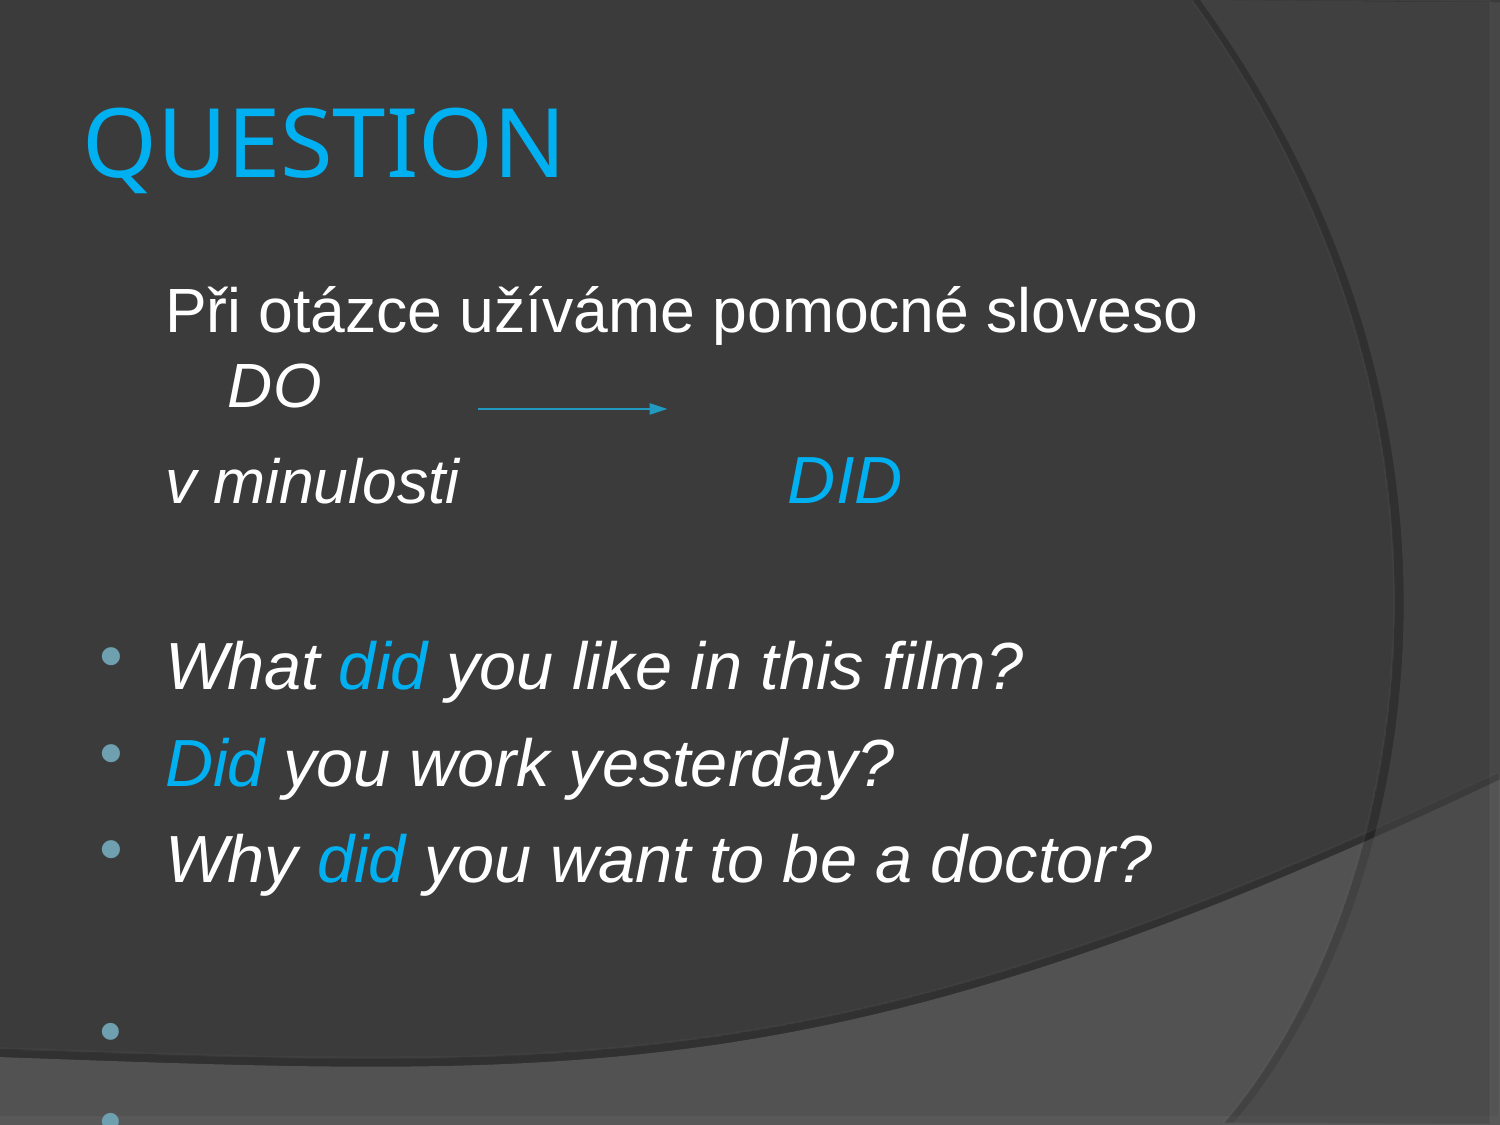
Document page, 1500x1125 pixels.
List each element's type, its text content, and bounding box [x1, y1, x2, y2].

list Při otázce užíváme pomocné sloveso DO v minulosti DID What did you like in this film? Did you work yesterday? Why did you want to be a doctor? [75, 262, 1300, 1005]
title QUESTION [75, 45, 1300, 233]
